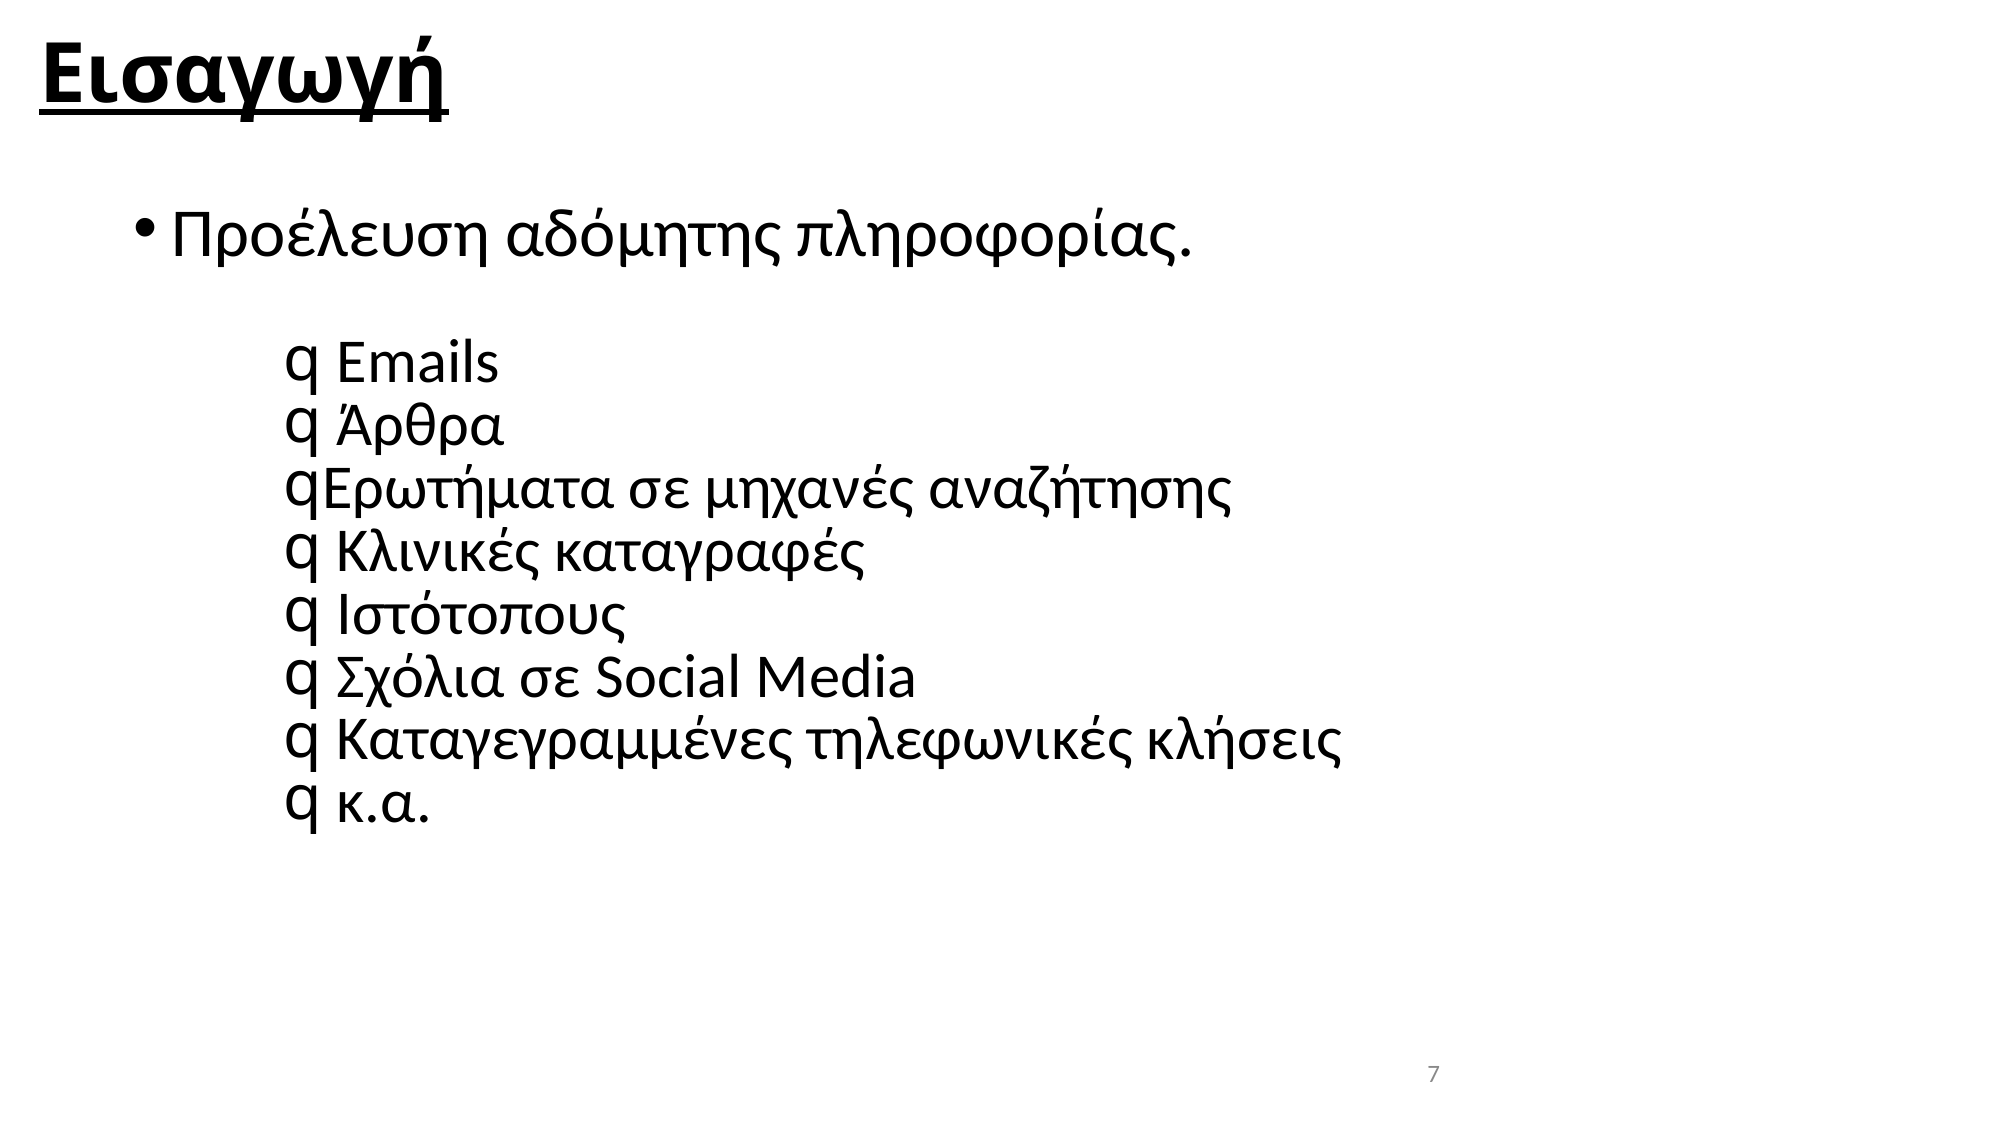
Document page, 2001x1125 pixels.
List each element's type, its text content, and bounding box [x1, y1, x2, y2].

text_box [1412, 1042, 1863, 1103]
title Εισαγωγή [24, 22, 1750, 114]
list Προέλευση αδόμητης πληροφορίας. Εmails Άρθρα Ερωτήματα σε μηχανές αναζήτησης Κλινικές καταγραφές Ιστότοπους Σχόλια σε Social Media Καταγεγραμμένες τηλεφωνικές κλήσεις κ.α. [119, 202, 1845, 917]
